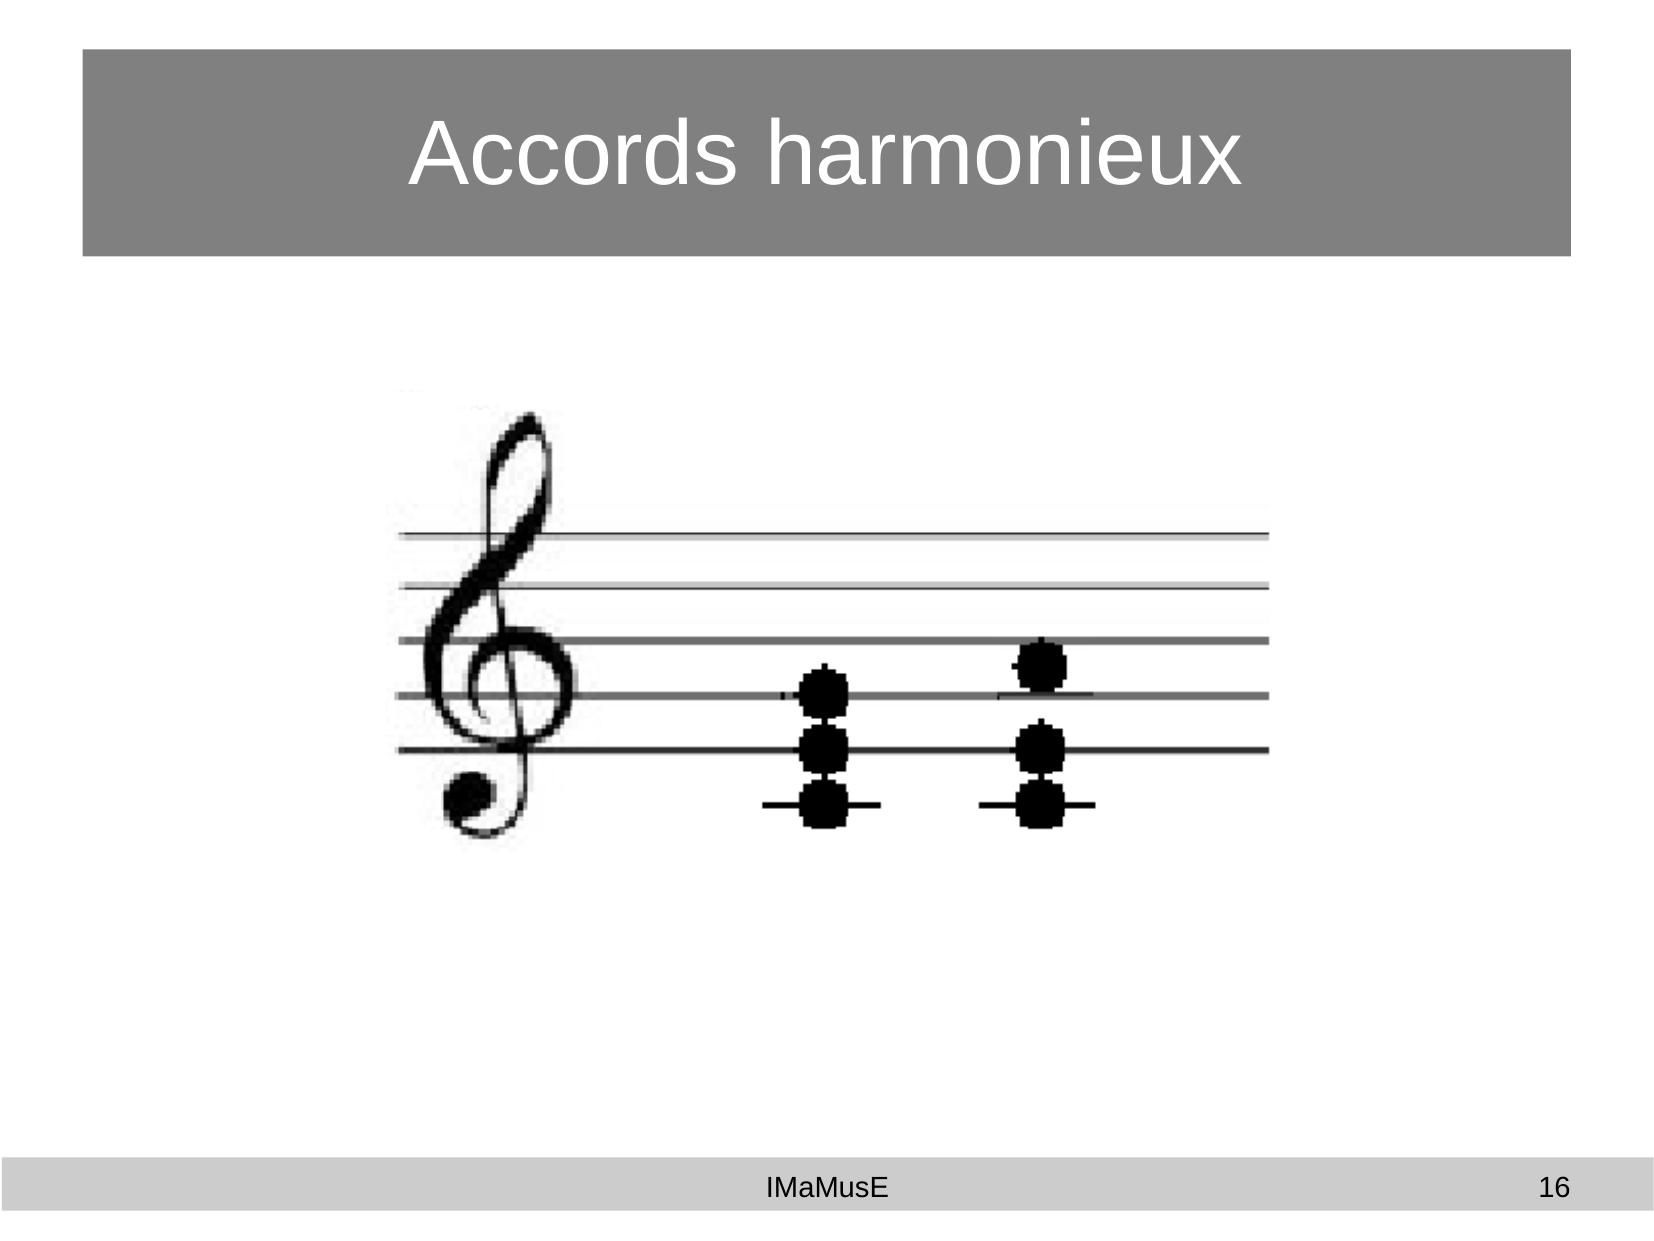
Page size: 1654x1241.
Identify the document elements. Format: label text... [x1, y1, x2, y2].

title Accords harmonieux [82, 49, 1571, 257]
picture [346, 390, 1288, 862]
